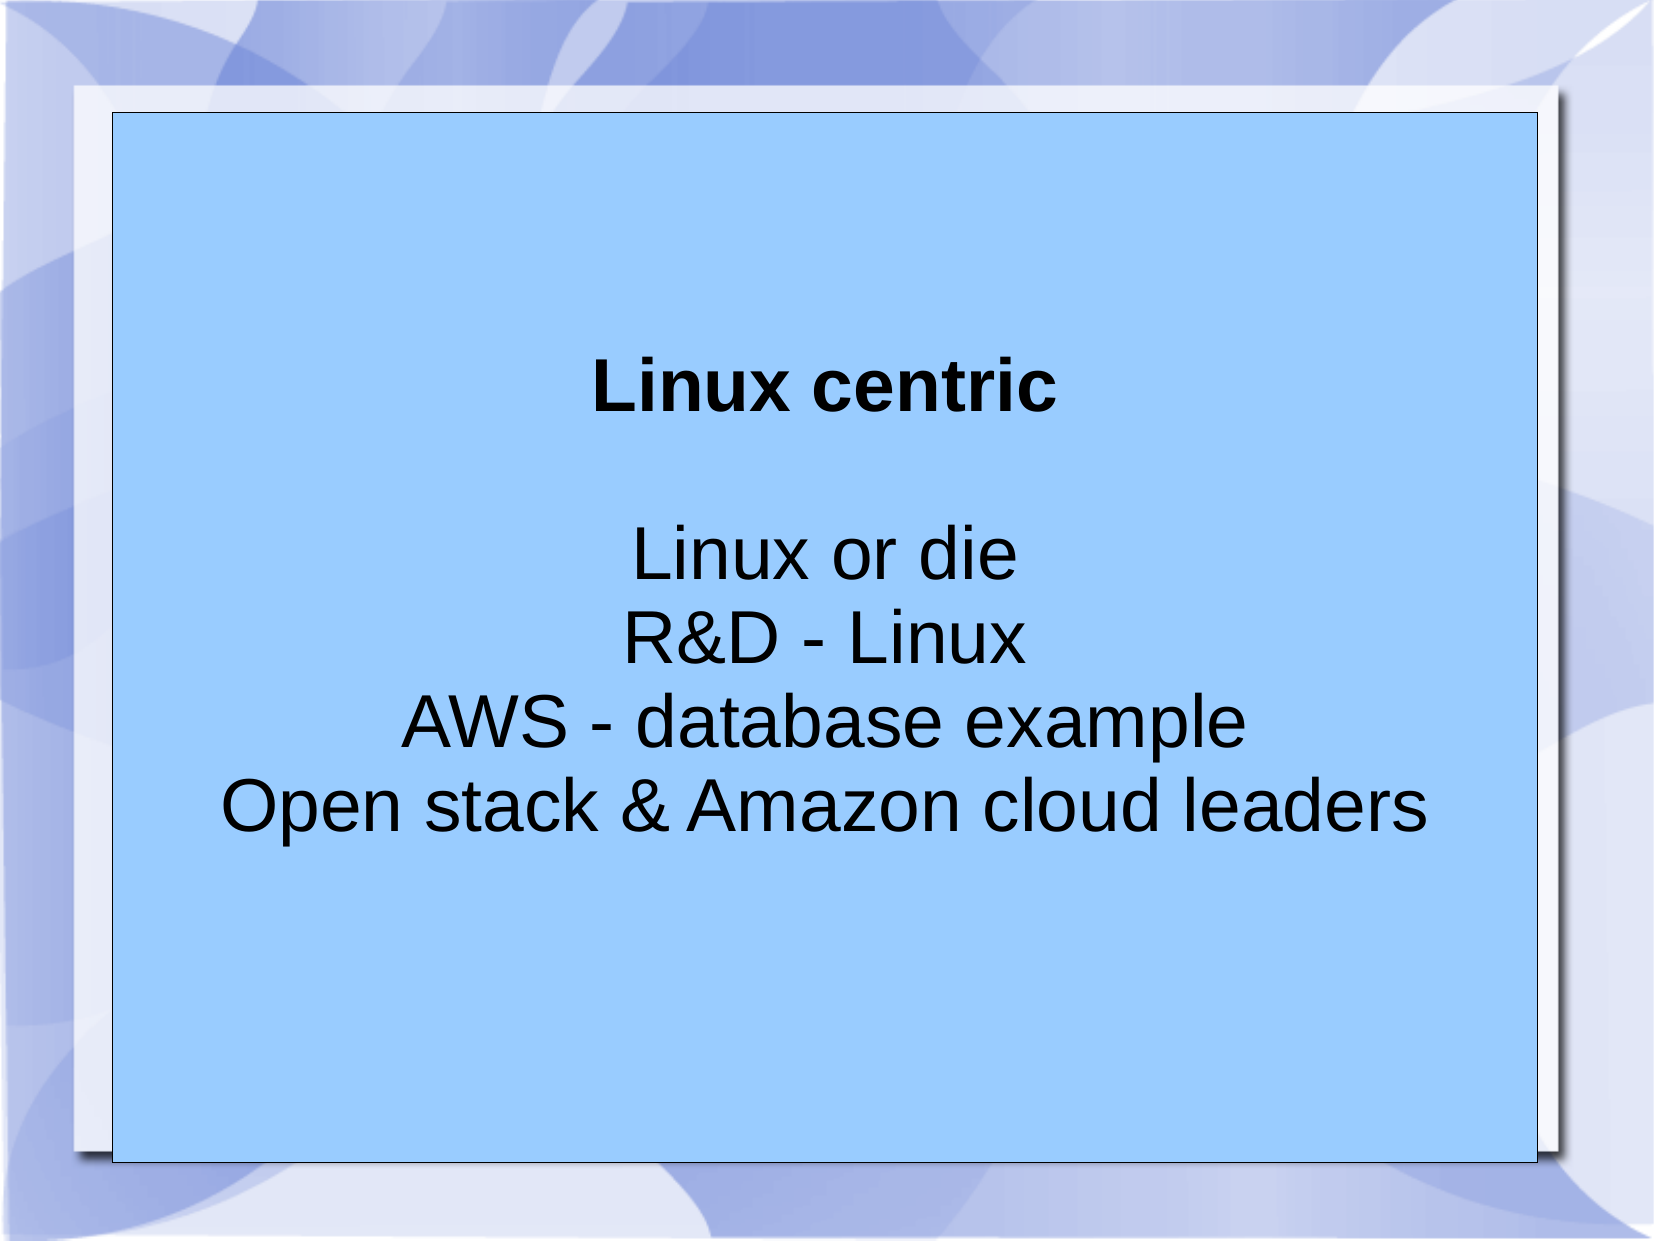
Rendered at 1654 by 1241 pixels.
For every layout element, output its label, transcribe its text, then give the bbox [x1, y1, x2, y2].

picture [0, 0, 1654, 1241]
text_box Linux centric Linux or die R&D - Linux AWS - database example Open stack & Amazon cloud leaders [112, 112, 1538, 1163]
